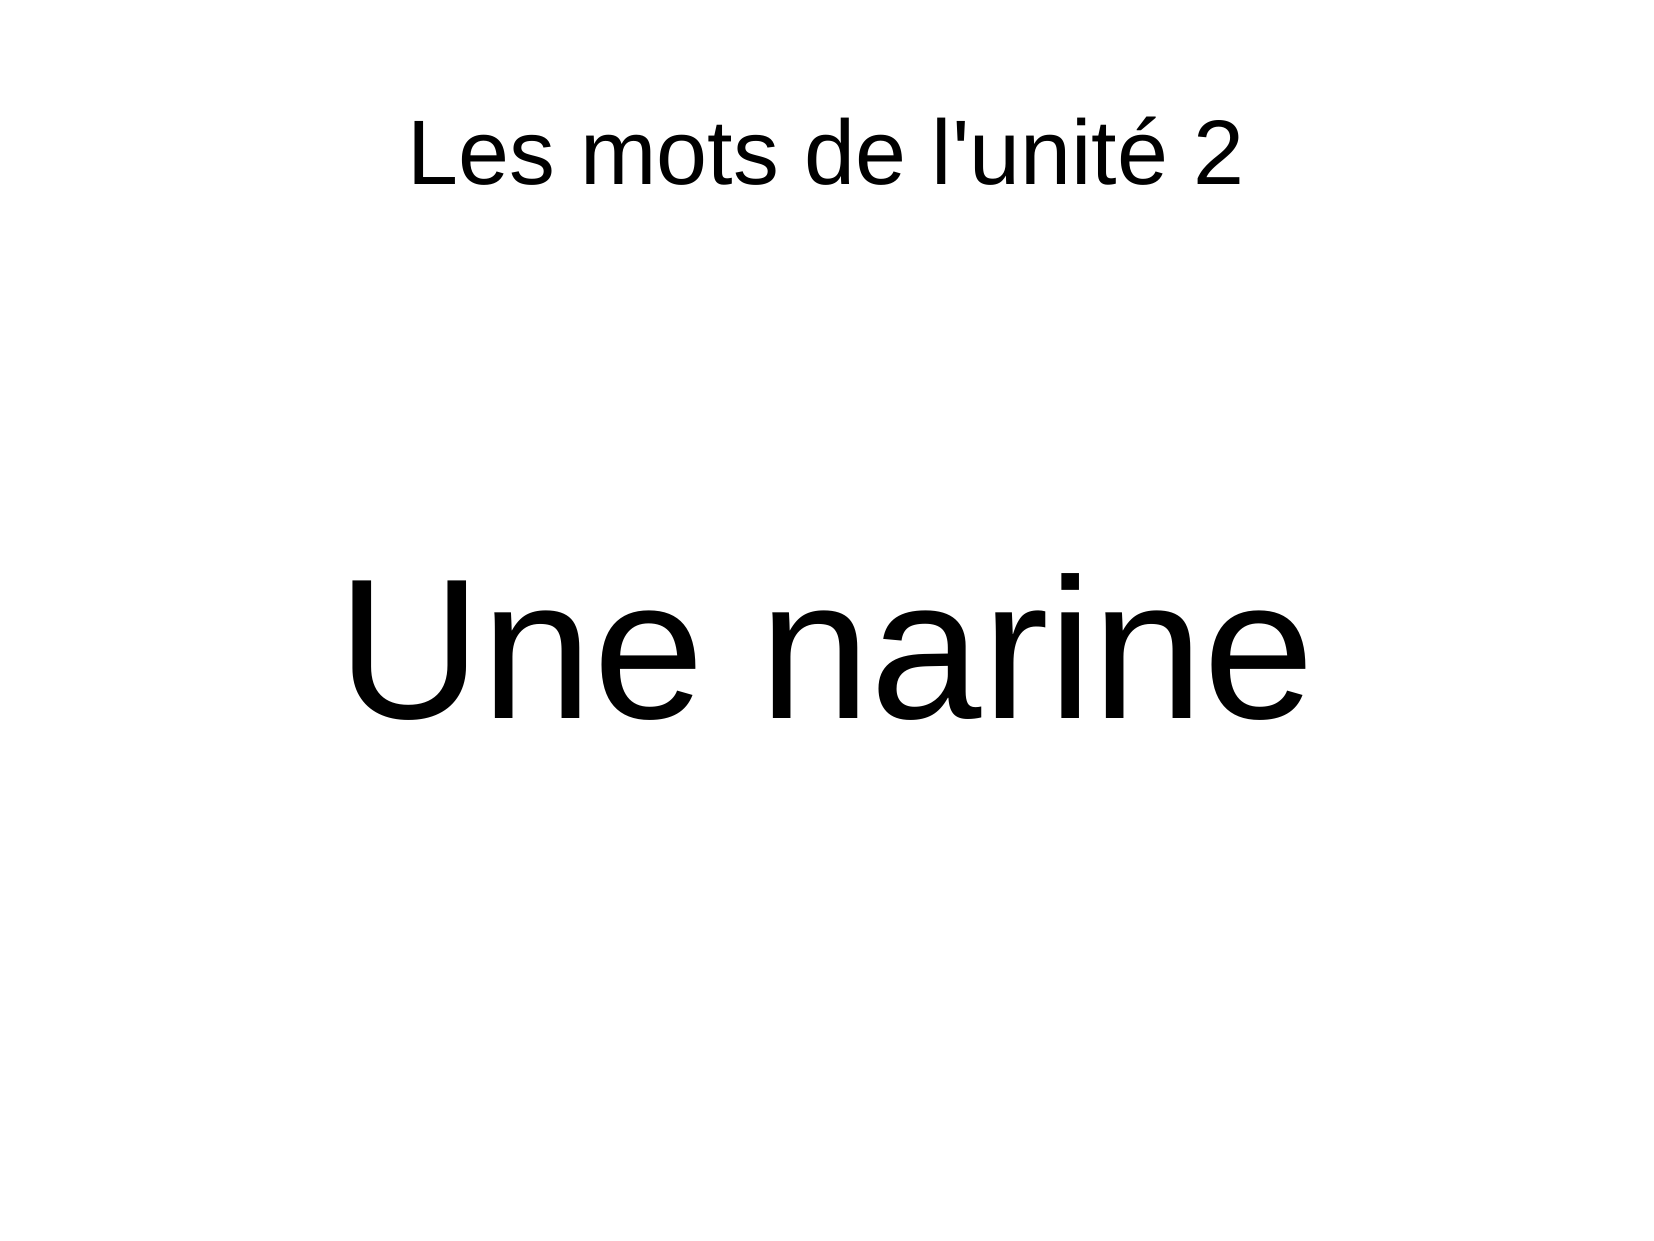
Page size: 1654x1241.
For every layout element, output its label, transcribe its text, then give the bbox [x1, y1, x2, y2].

title Les mots de l'unité 2 [82, 49, 1571, 257]
subtitle Une narine [82, 290, 1571, 1010]
